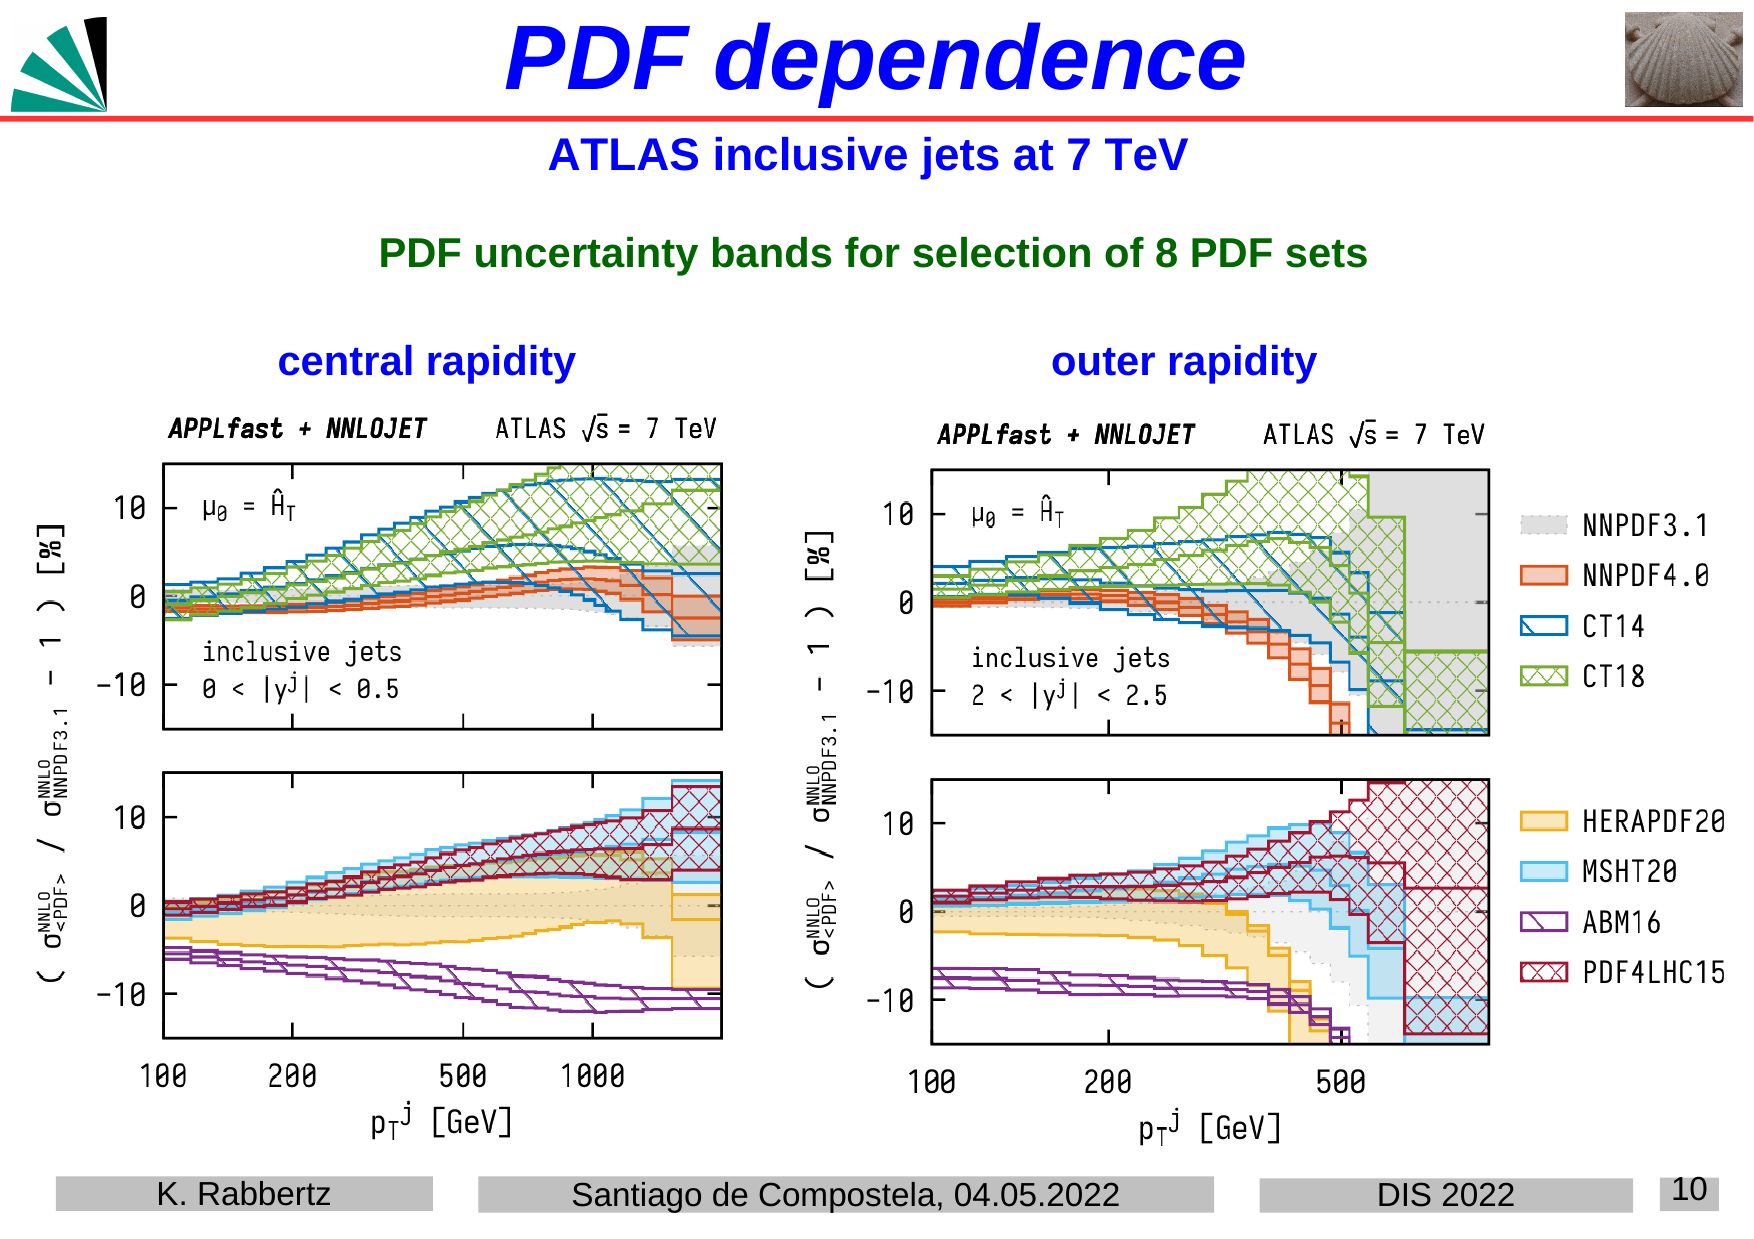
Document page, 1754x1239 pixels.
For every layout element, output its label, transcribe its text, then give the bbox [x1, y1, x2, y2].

text_box ATLAS inclusive jets at 7 TeV [535, 123, 1218, 187]
text_box PDF uncertainty bands for selection of 8 PDF sets [366, 223, 1387, 288]
picture [11, 17, 107, 113]
text_box outer rapidity [1039, 331, 1330, 390]
picture [1630, 12, 1743, 107]
text_box central rapidity [265, 331, 589, 390]
picture [26, 401, 742, 1153]
title PDF dependence [124, 0, 1630, 116]
picture [787, 402, 1741, 1154]
